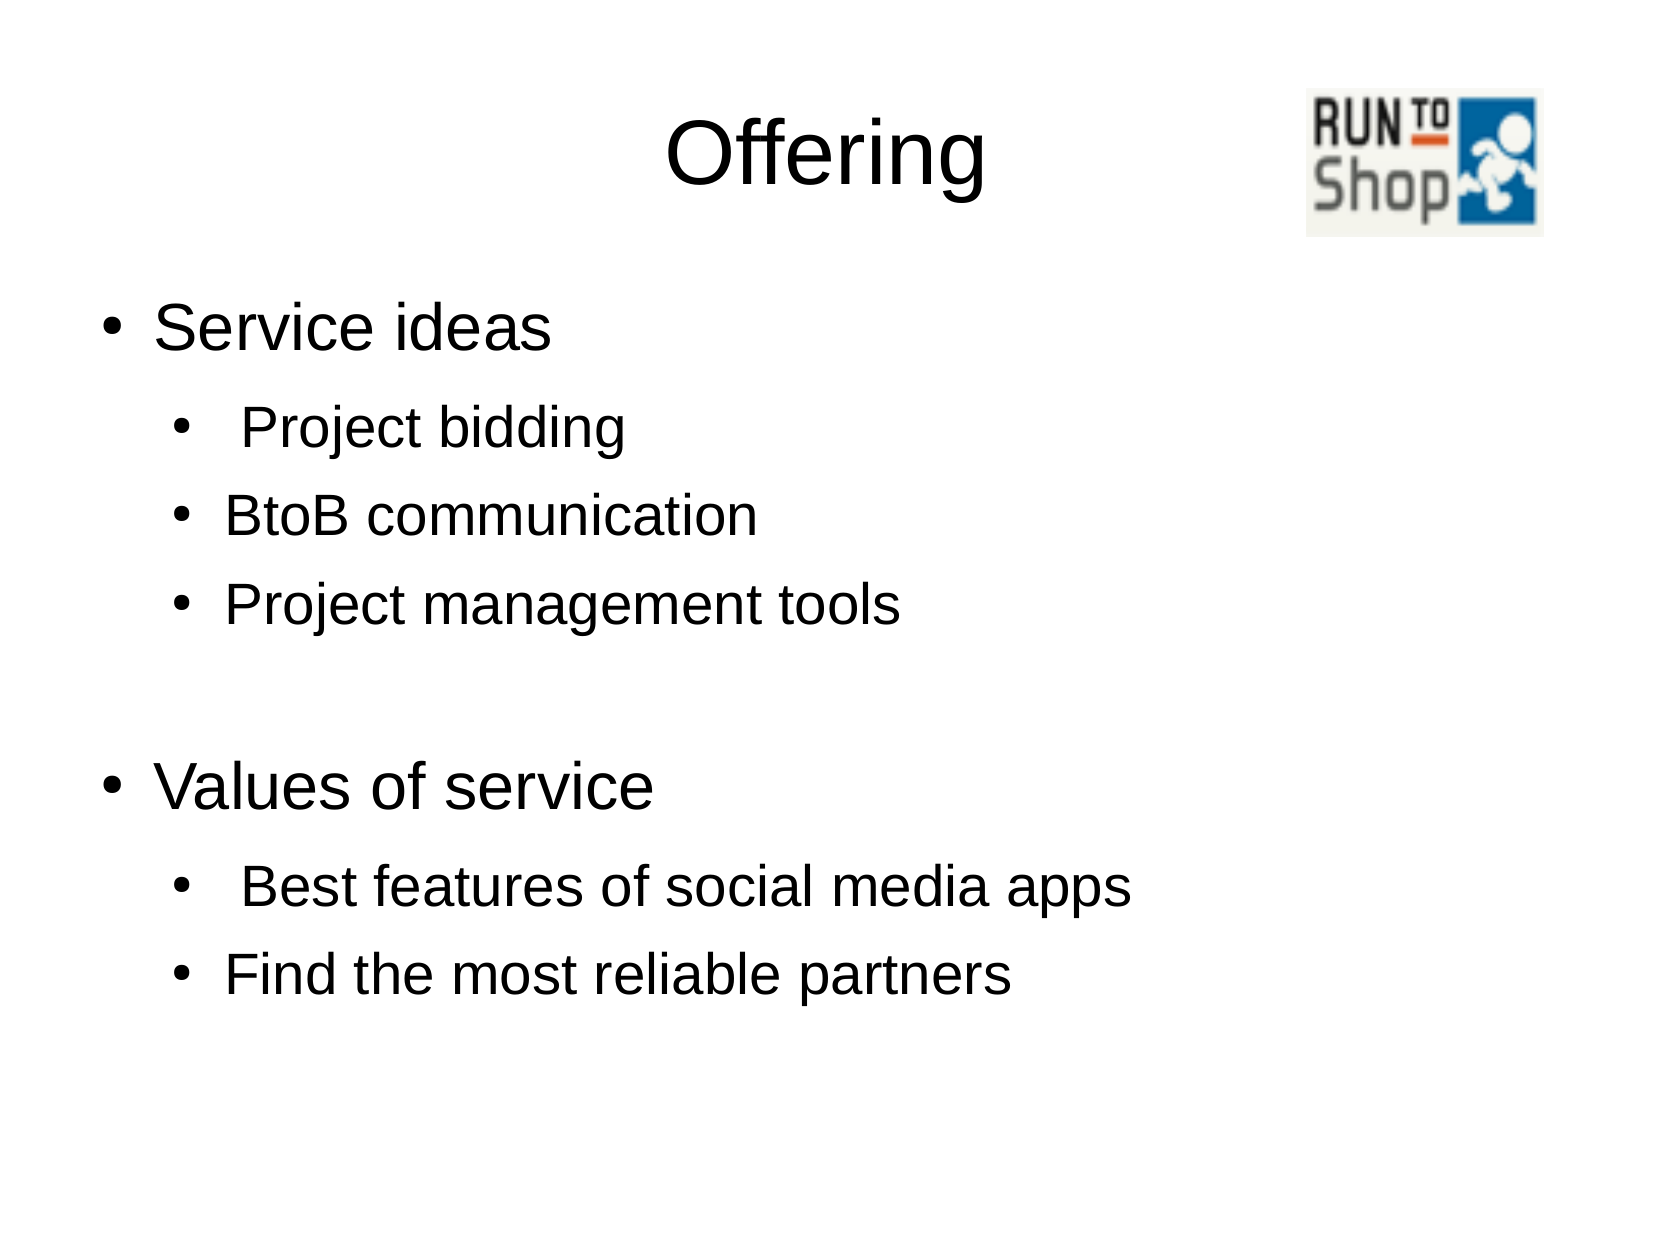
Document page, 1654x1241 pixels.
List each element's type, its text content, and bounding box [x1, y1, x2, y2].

picture [1306, 88, 1544, 237]
title Offering [82, 49, 1571, 257]
list Service ideas Project bidding BtoB communication Project management tools Values of service Best features of social media apps Find the most reliable partners [82, 290, 1571, 1109]
